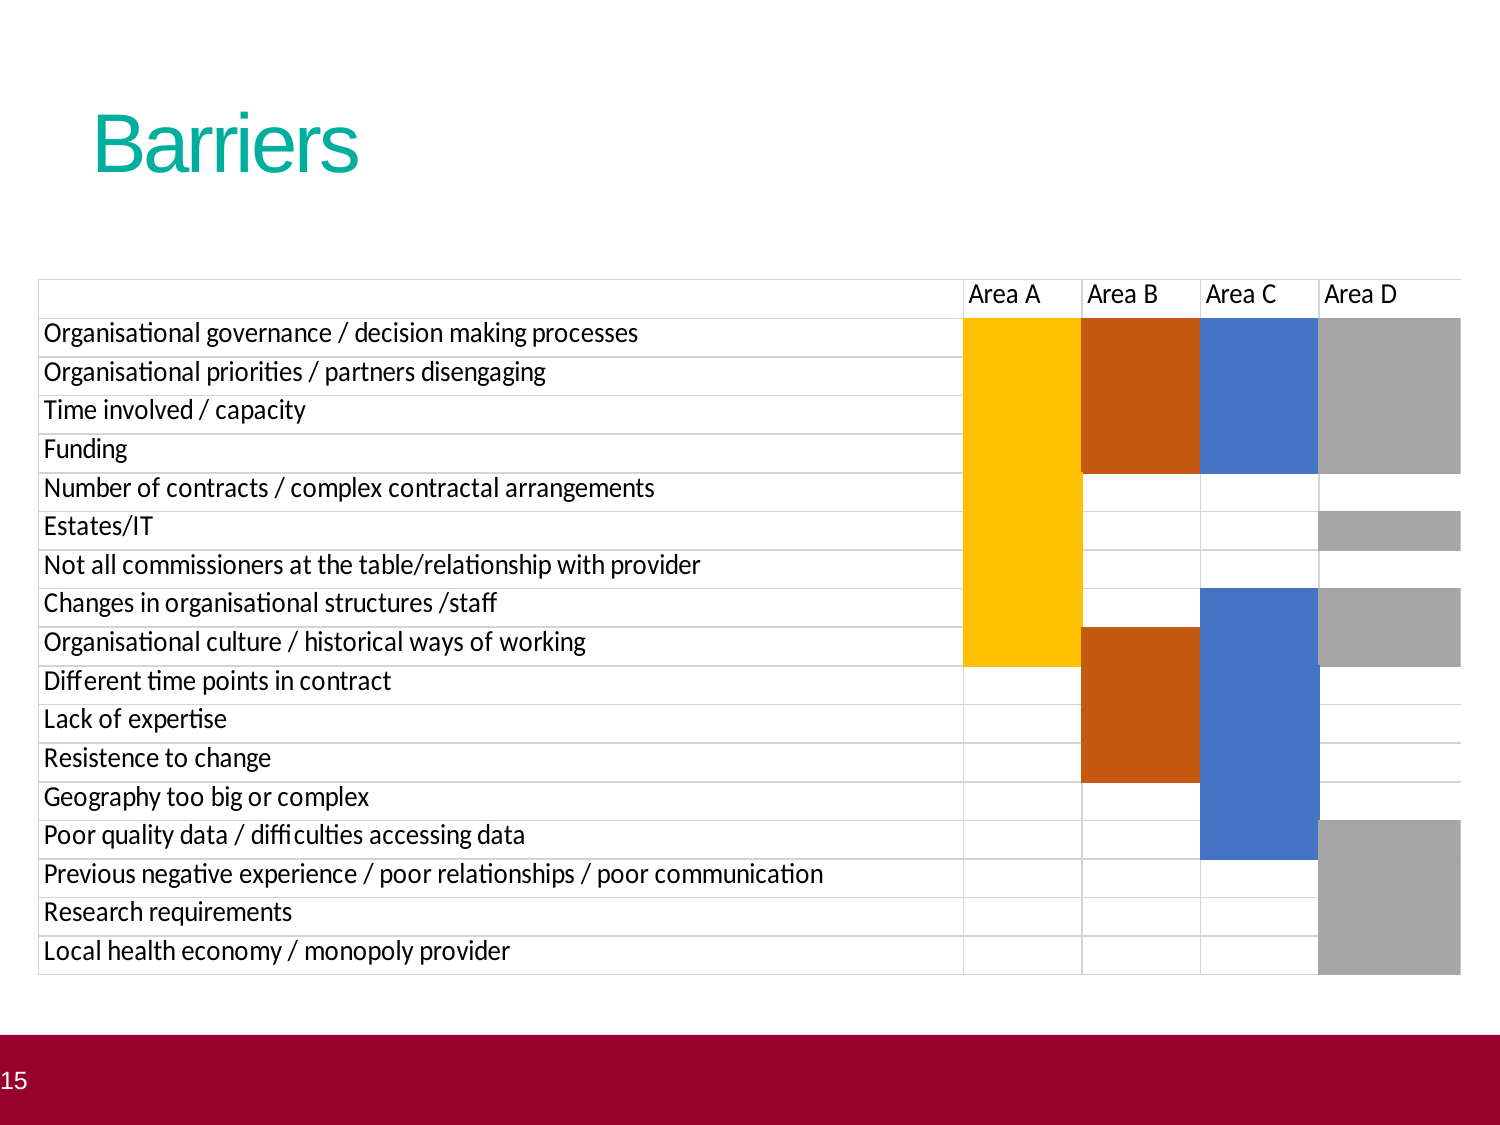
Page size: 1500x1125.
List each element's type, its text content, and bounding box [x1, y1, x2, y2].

text_box [0, 1034, 1500, 1125]
title Barriers [91, 45, 1409, 233]
picture [37, 278, 1463, 976]
